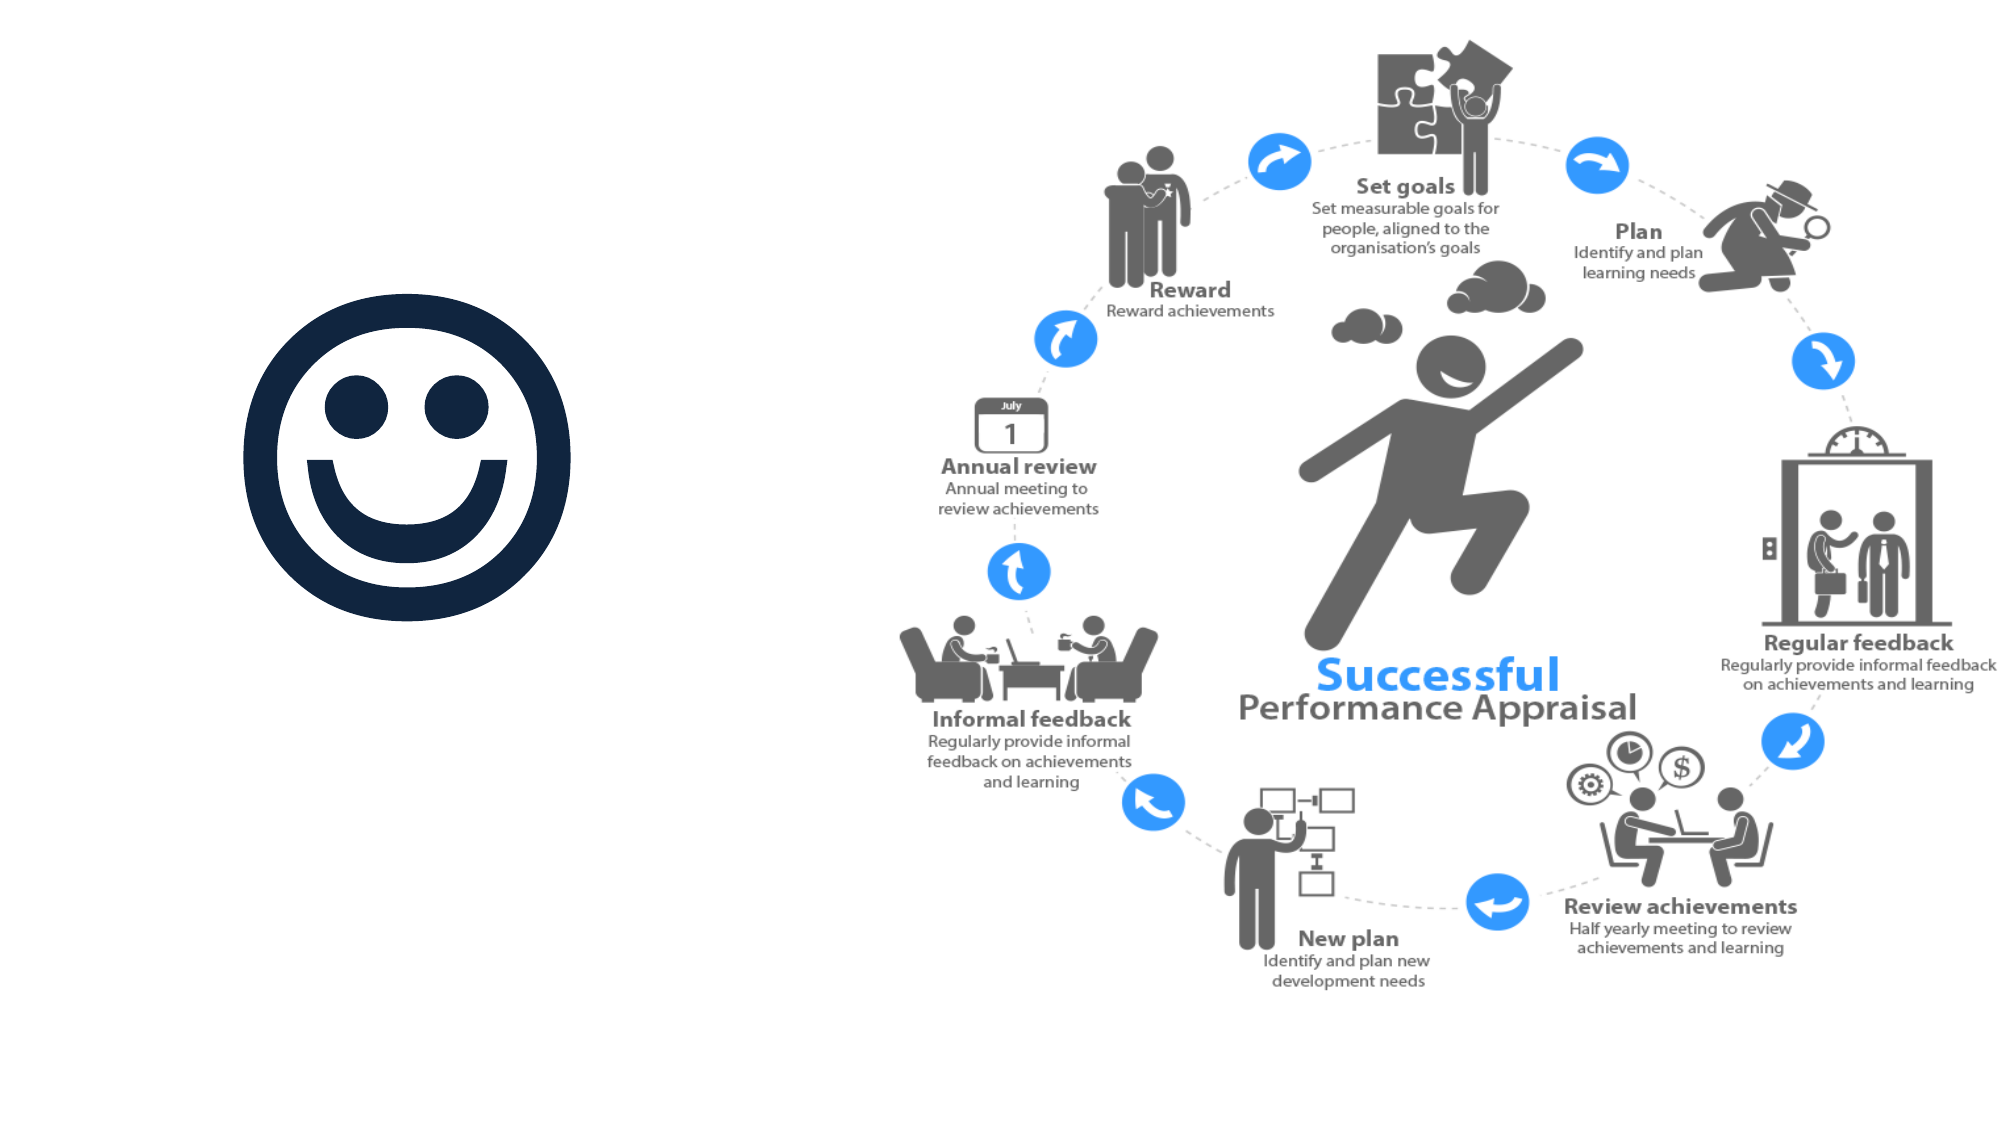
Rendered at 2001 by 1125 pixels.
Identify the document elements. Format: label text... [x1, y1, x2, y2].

title  [75, 185, 739, 1049]
picture [896, 28, 2000, 1001]
